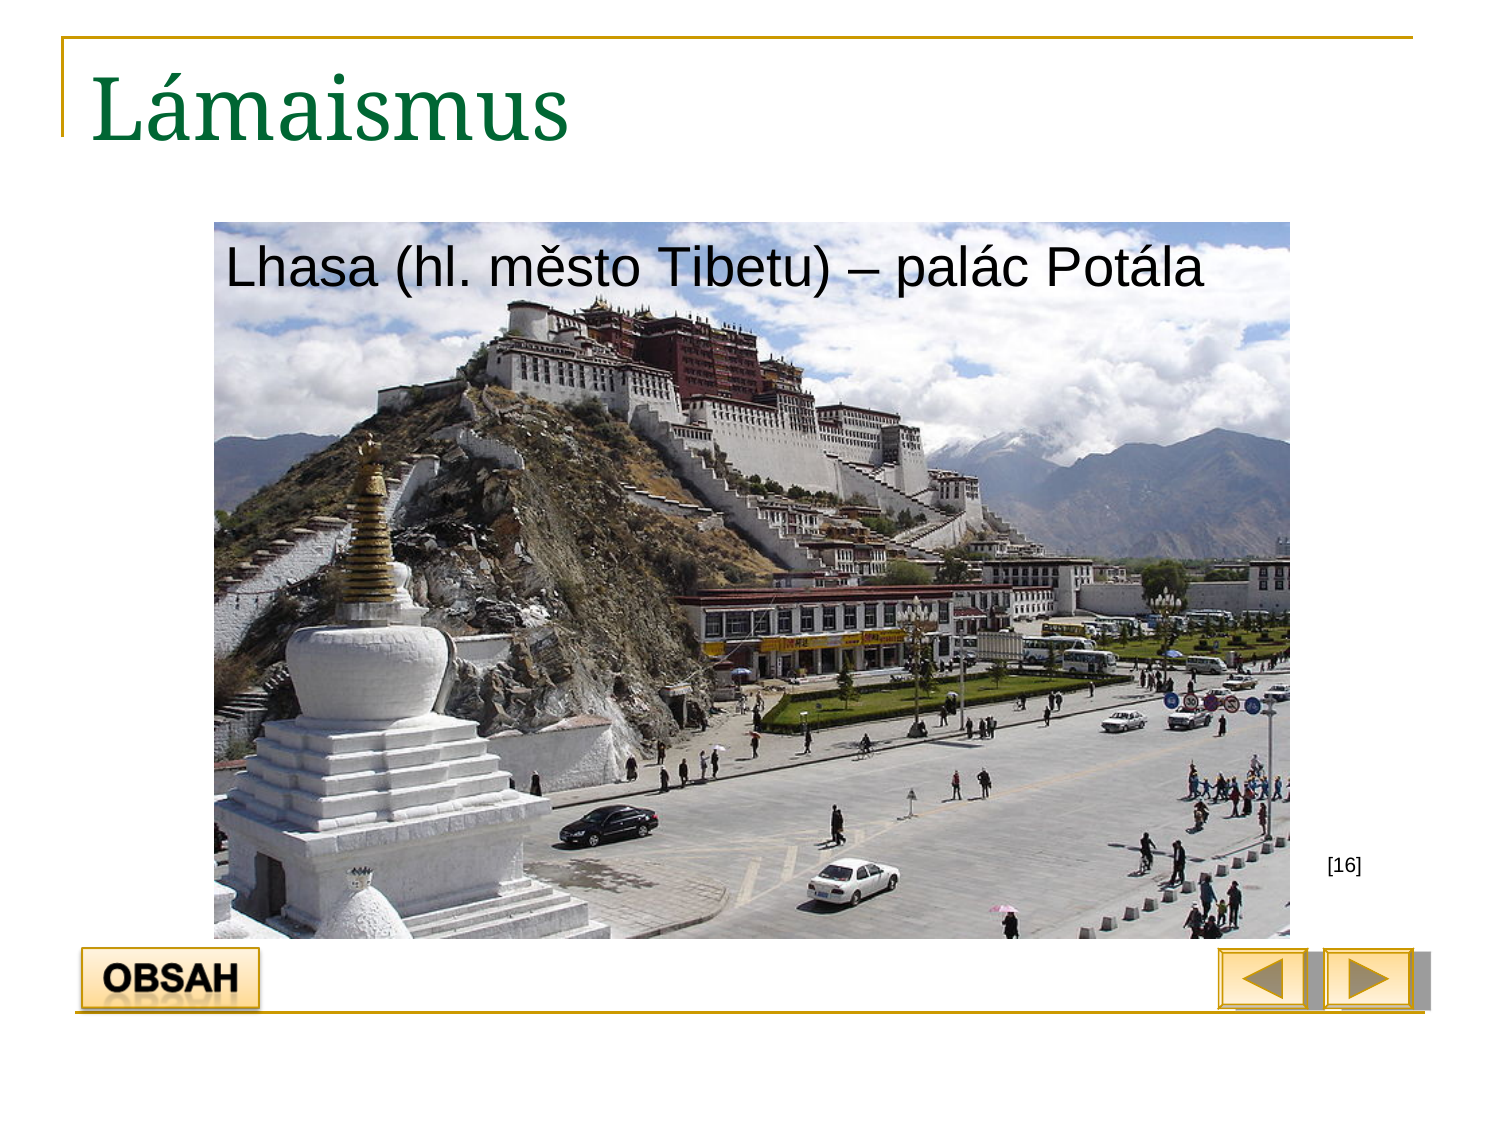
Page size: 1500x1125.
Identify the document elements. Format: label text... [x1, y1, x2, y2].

text_box Lhasa (hl. město Tibetu) – palác Potála [210, 222, 1243, 306]
picture [69, 222, 1290, 1055]
title Lámaismus [75, 45, 1426, 233]
text_box [1220, 949, 1308, 1009]
text_box [1325, 949, 1413, 1009]
text_box [16] [1312, 843, 1407, 885]
